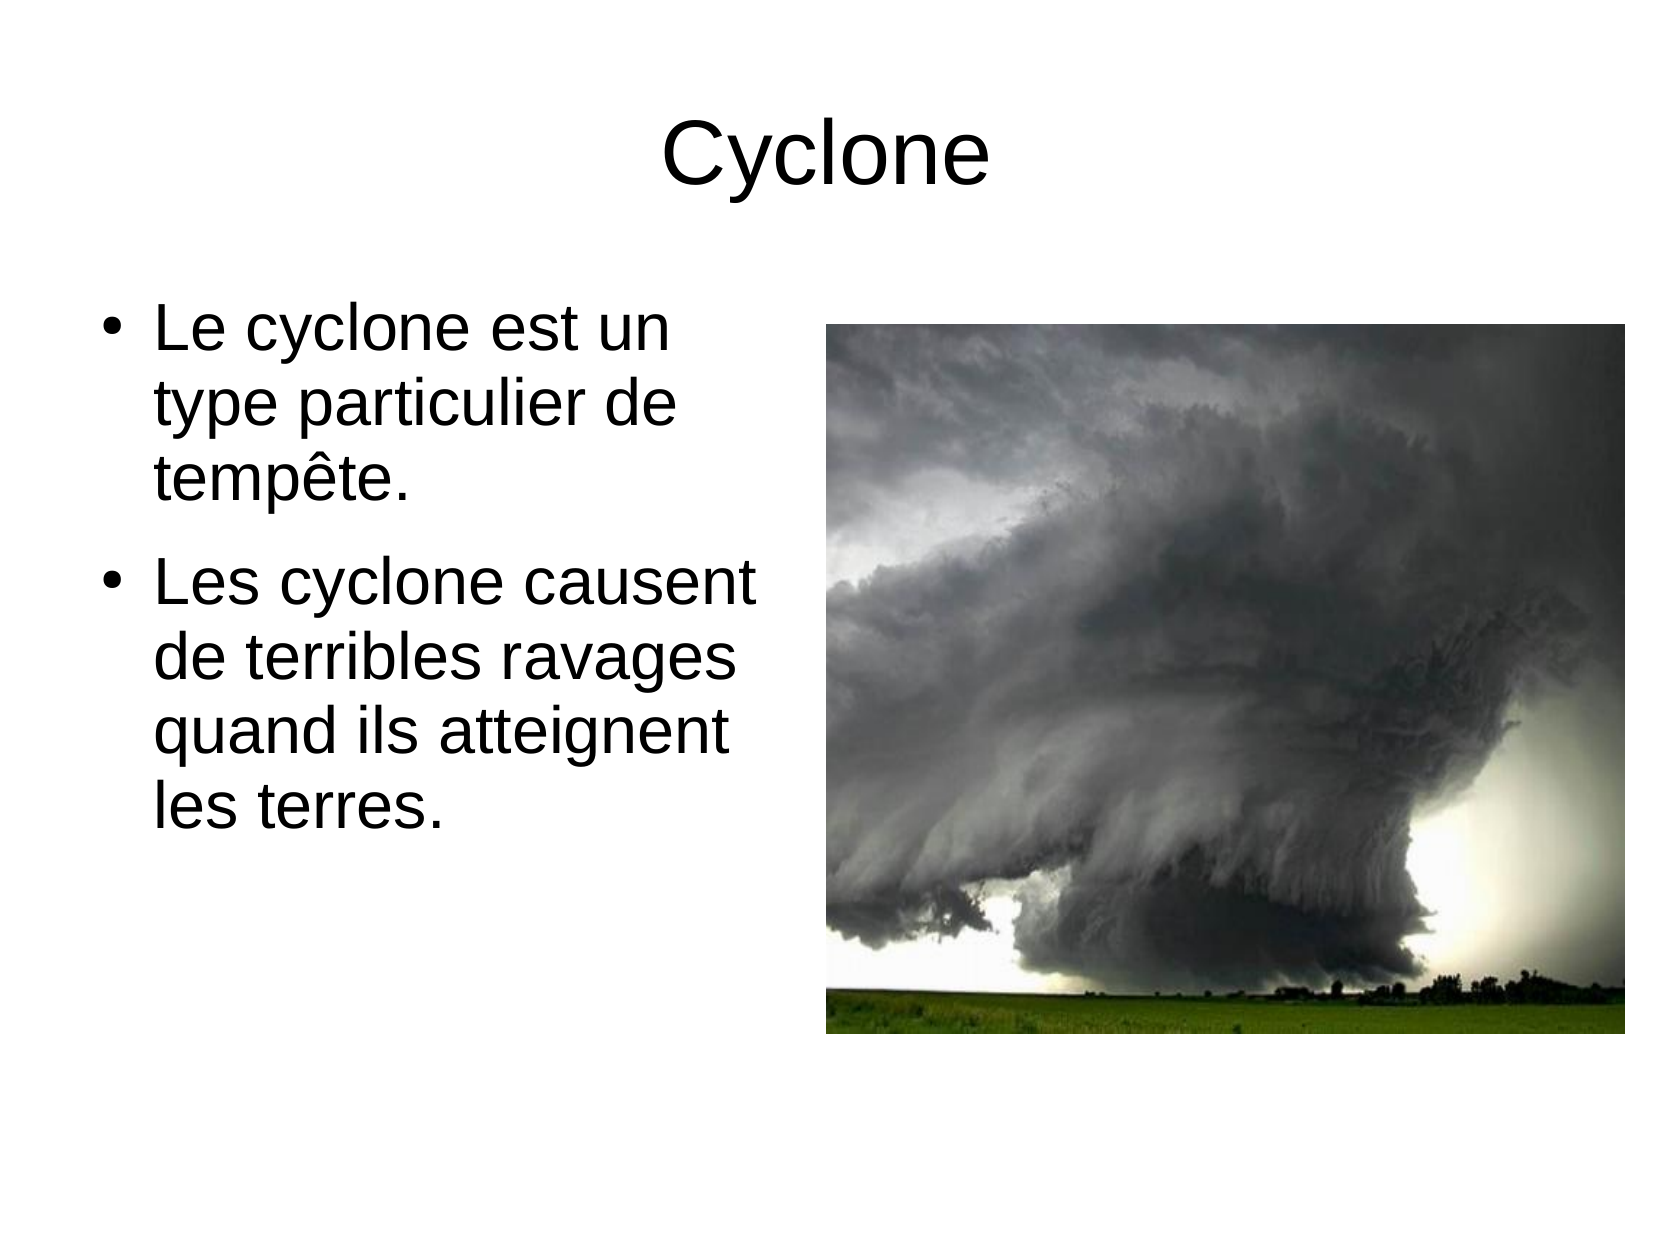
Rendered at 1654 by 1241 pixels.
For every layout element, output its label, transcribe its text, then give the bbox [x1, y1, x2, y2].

list Le cyclone est un type particulier de tempête. Les cyclone causent de terribles ravages quand ils atteignent les terres. [82, 290, 809, 1094]
picture [826, 324, 1625, 1034]
title Cyclone [82, 49, 1571, 257]
